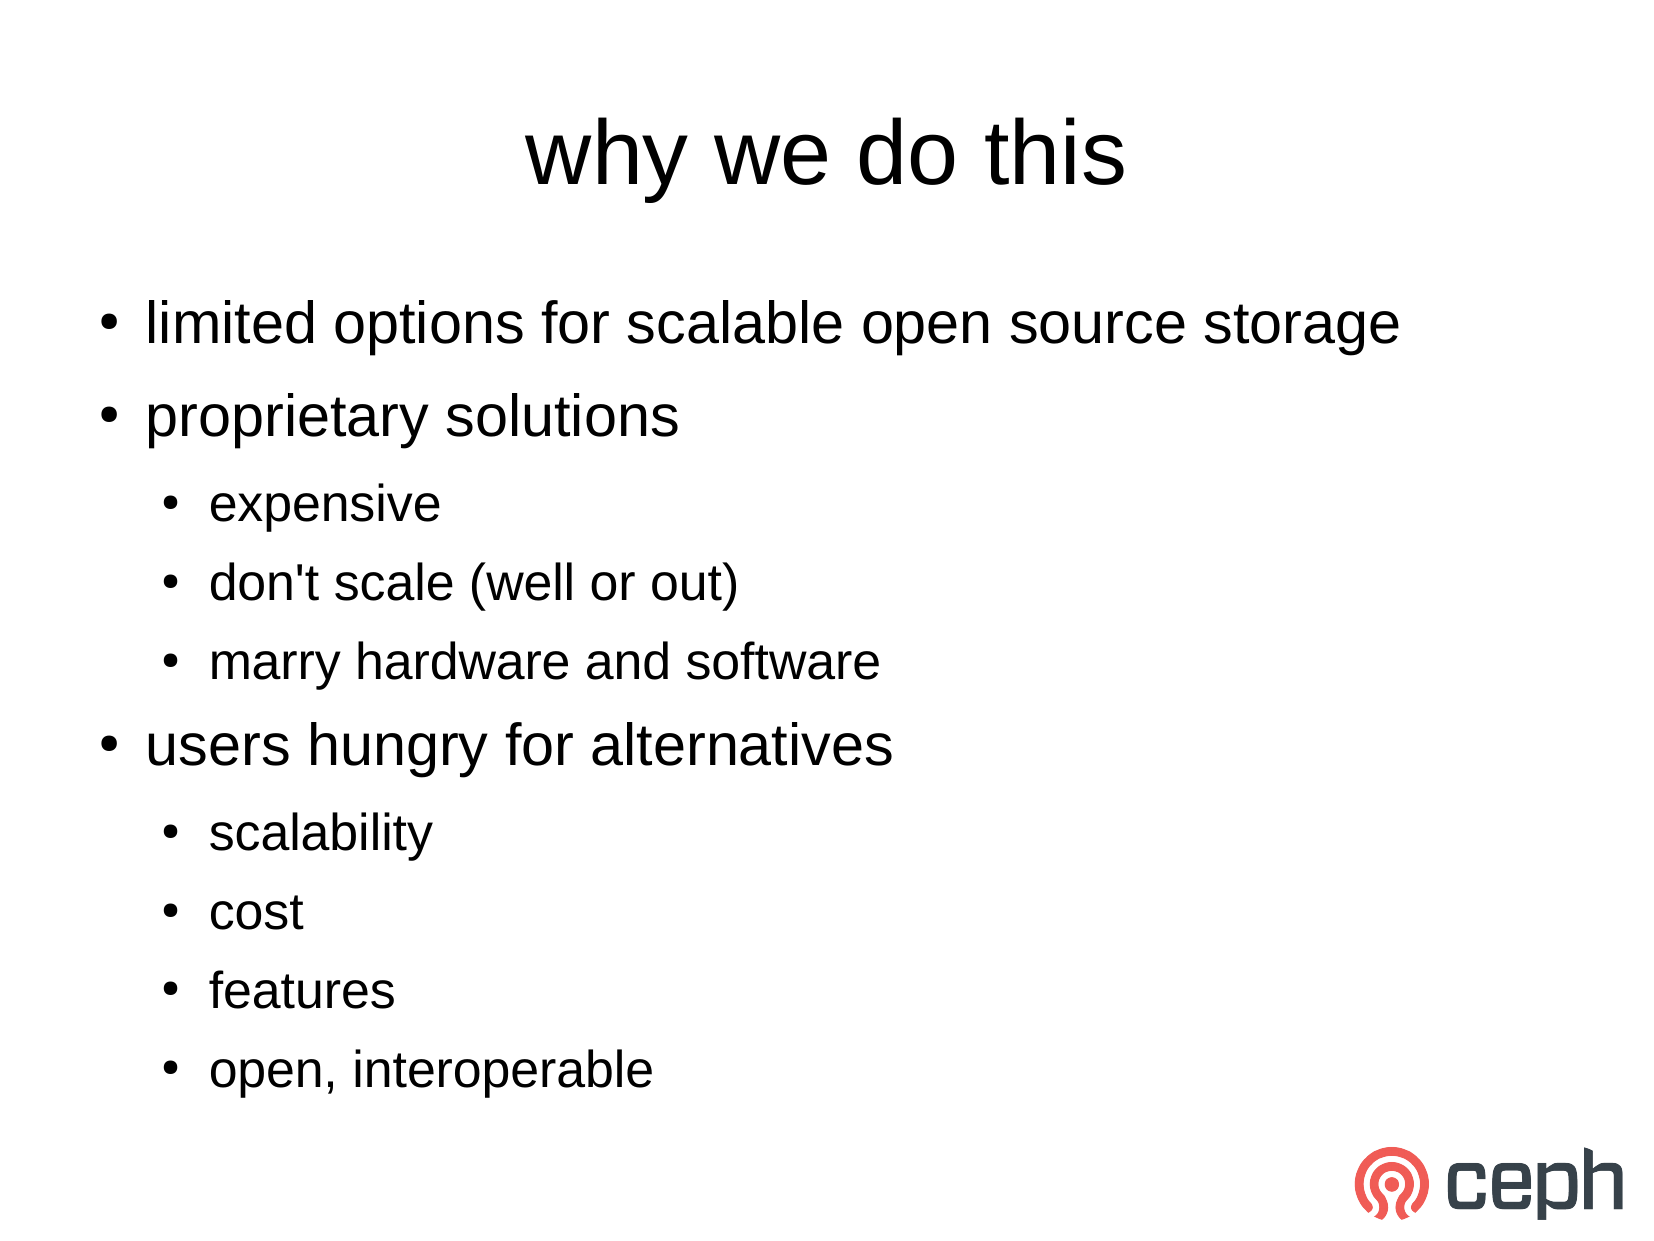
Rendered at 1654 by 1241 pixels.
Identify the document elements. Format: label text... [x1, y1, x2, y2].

list limited options for scalable open source storage proprietary solutions expensive don't scale (well or out) marry hardware and software users hungry for alternatives scalability cost features open, interoperable [82, 290, 1571, 1109]
title why we do this [82, 49, 1571, 257]
picture [1308, 1100, 1654, 1241]
